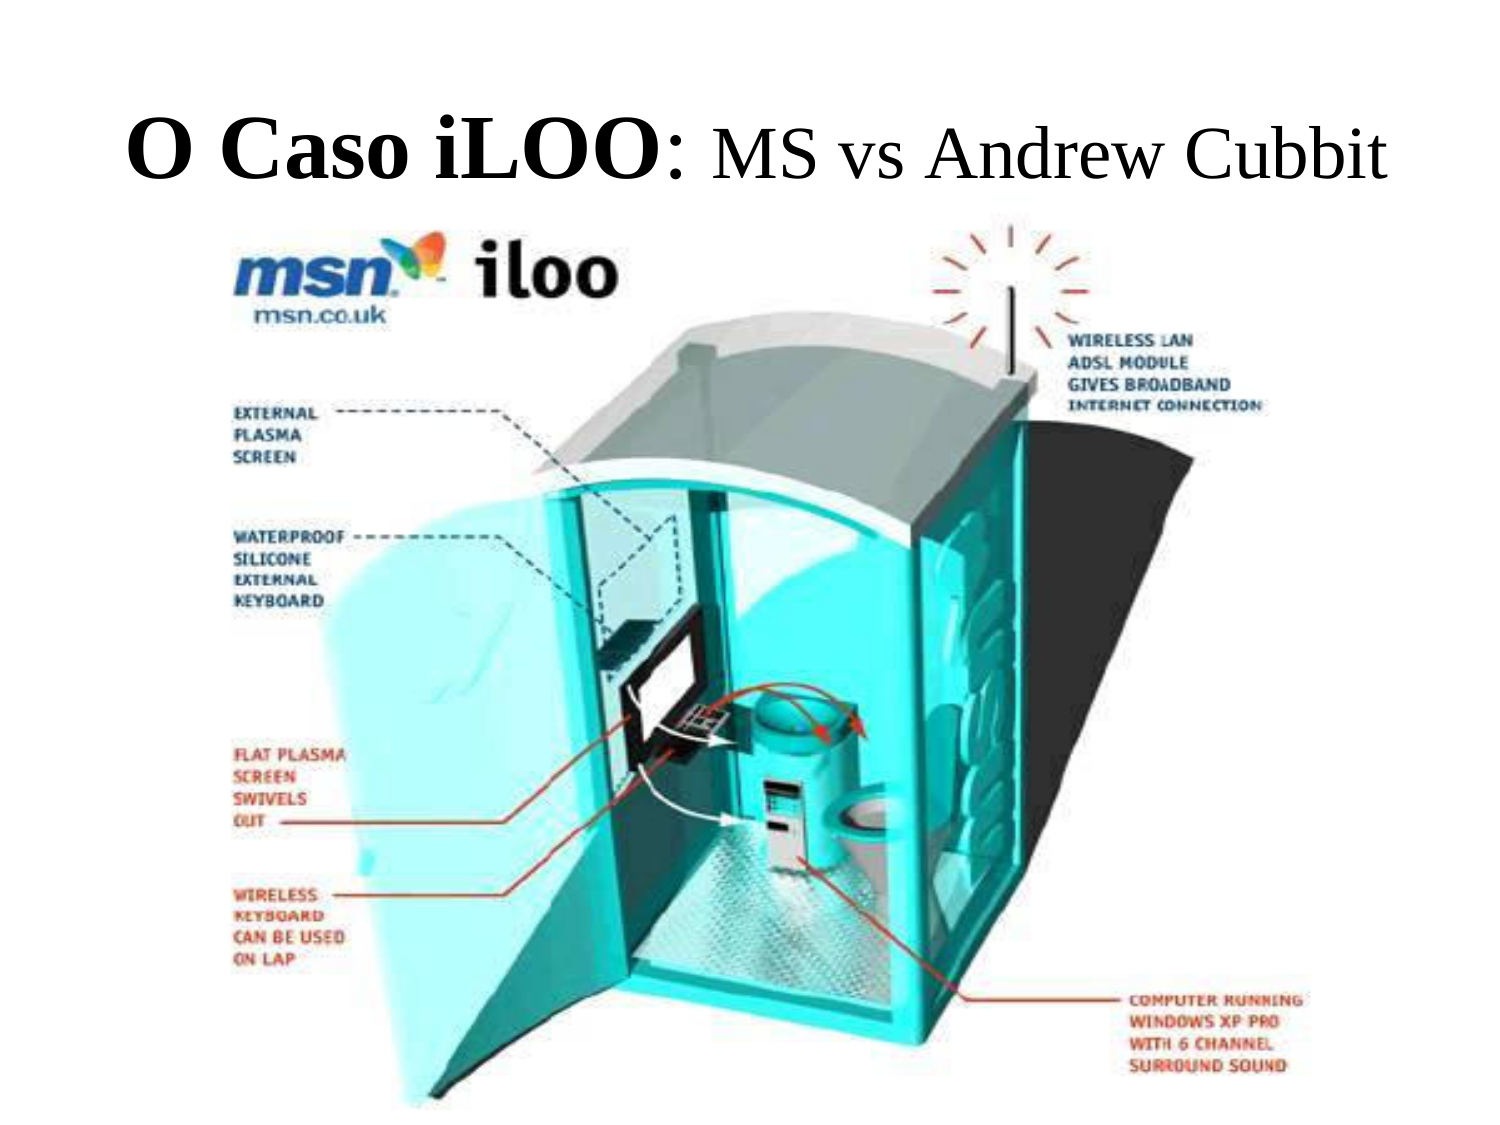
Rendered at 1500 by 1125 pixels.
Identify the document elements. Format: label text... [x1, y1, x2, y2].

title O Caso iLOO: MS vs Andrew Cubbit [91, 54, 1423, 242]
picture [192, 197, 1316, 1125]
